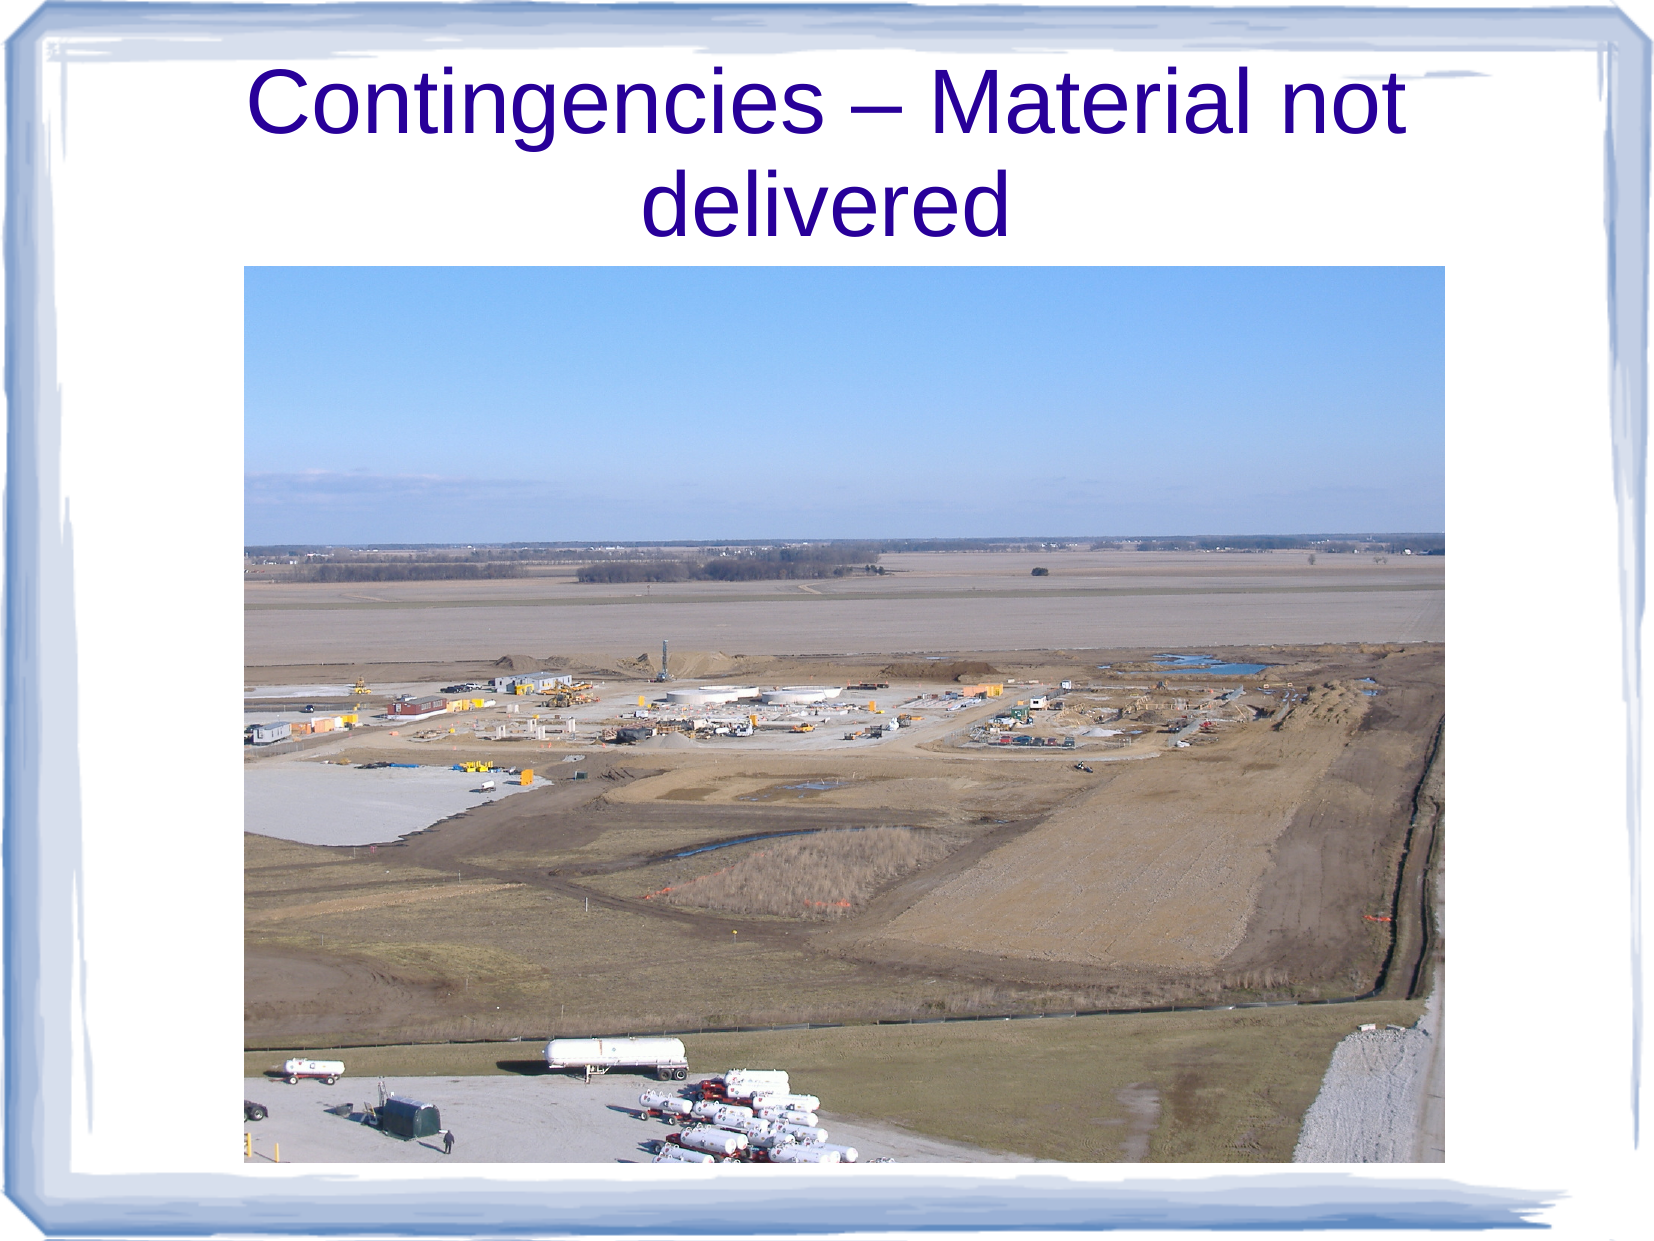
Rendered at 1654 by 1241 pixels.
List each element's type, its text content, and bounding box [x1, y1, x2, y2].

picture [0, 0, 1654, 1241]
title Contingencies – Material not delivered [82, 49, 1571, 257]
